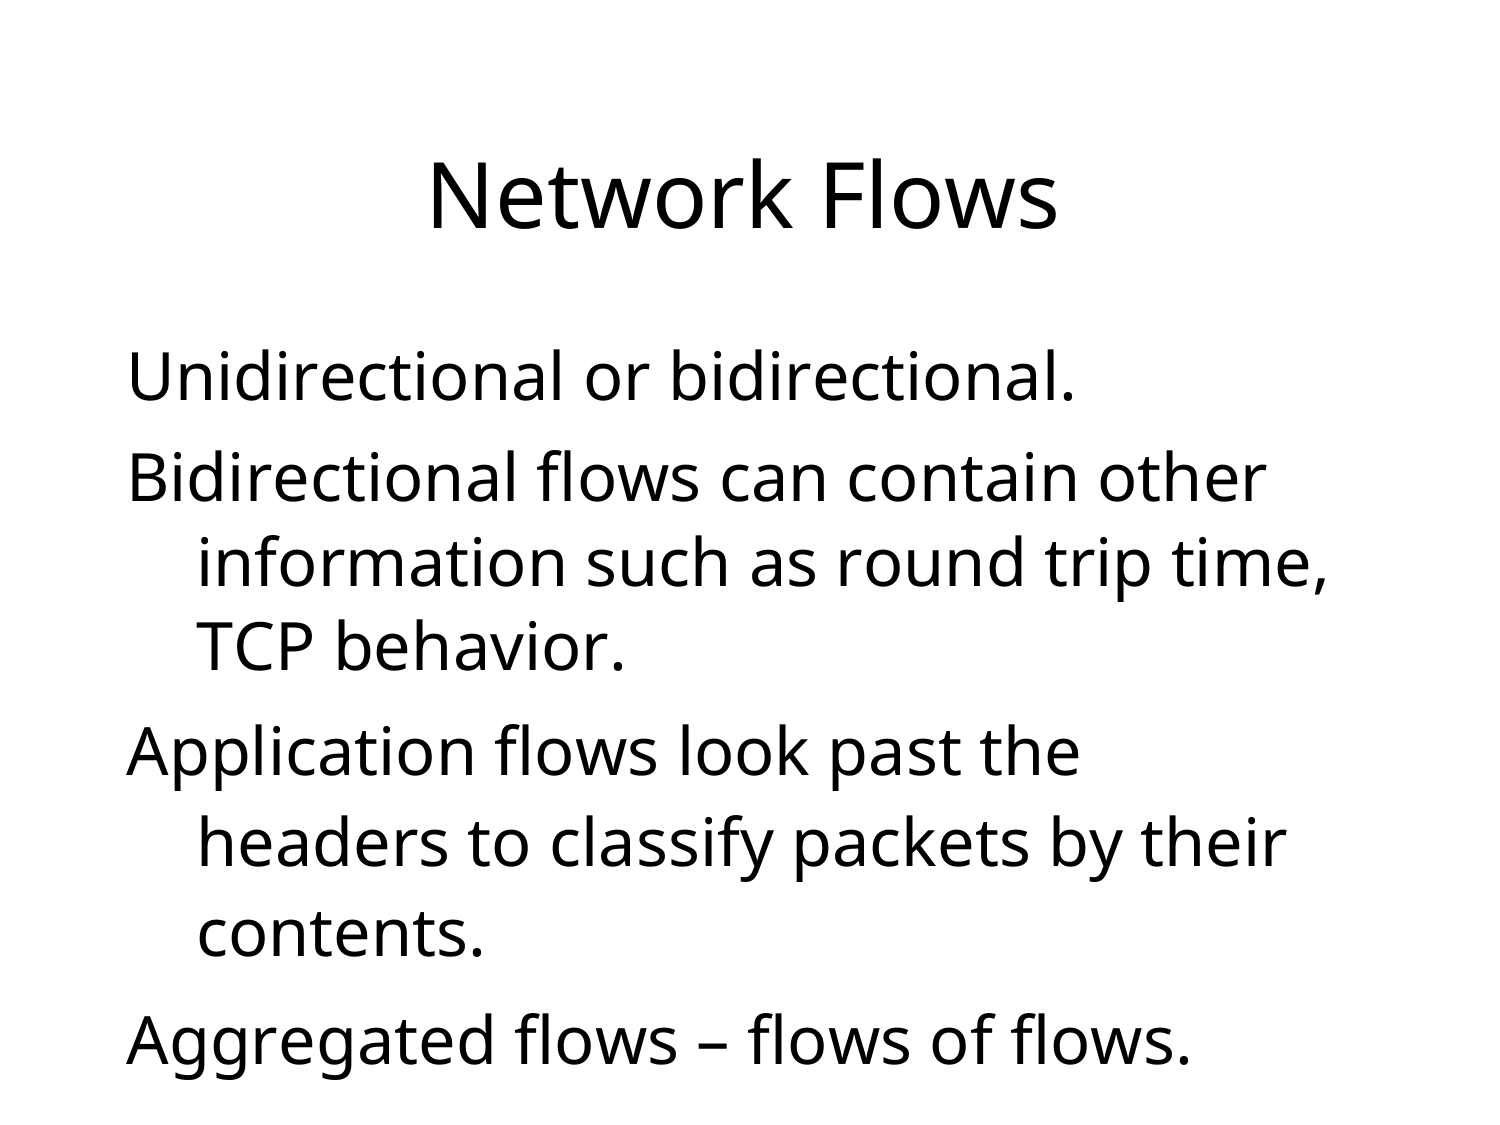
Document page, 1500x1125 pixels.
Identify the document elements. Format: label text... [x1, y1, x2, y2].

title Network Flows [112, 62, 1388, 324]
list Unidirectional or bidirectional. Bidirectional flows can contain other information such as round trip time, TCP behavior. Application flows look past the headers to classify packets by their contents. Aggregated flows – flows of flows. [112, 324, 1388, 1125]
